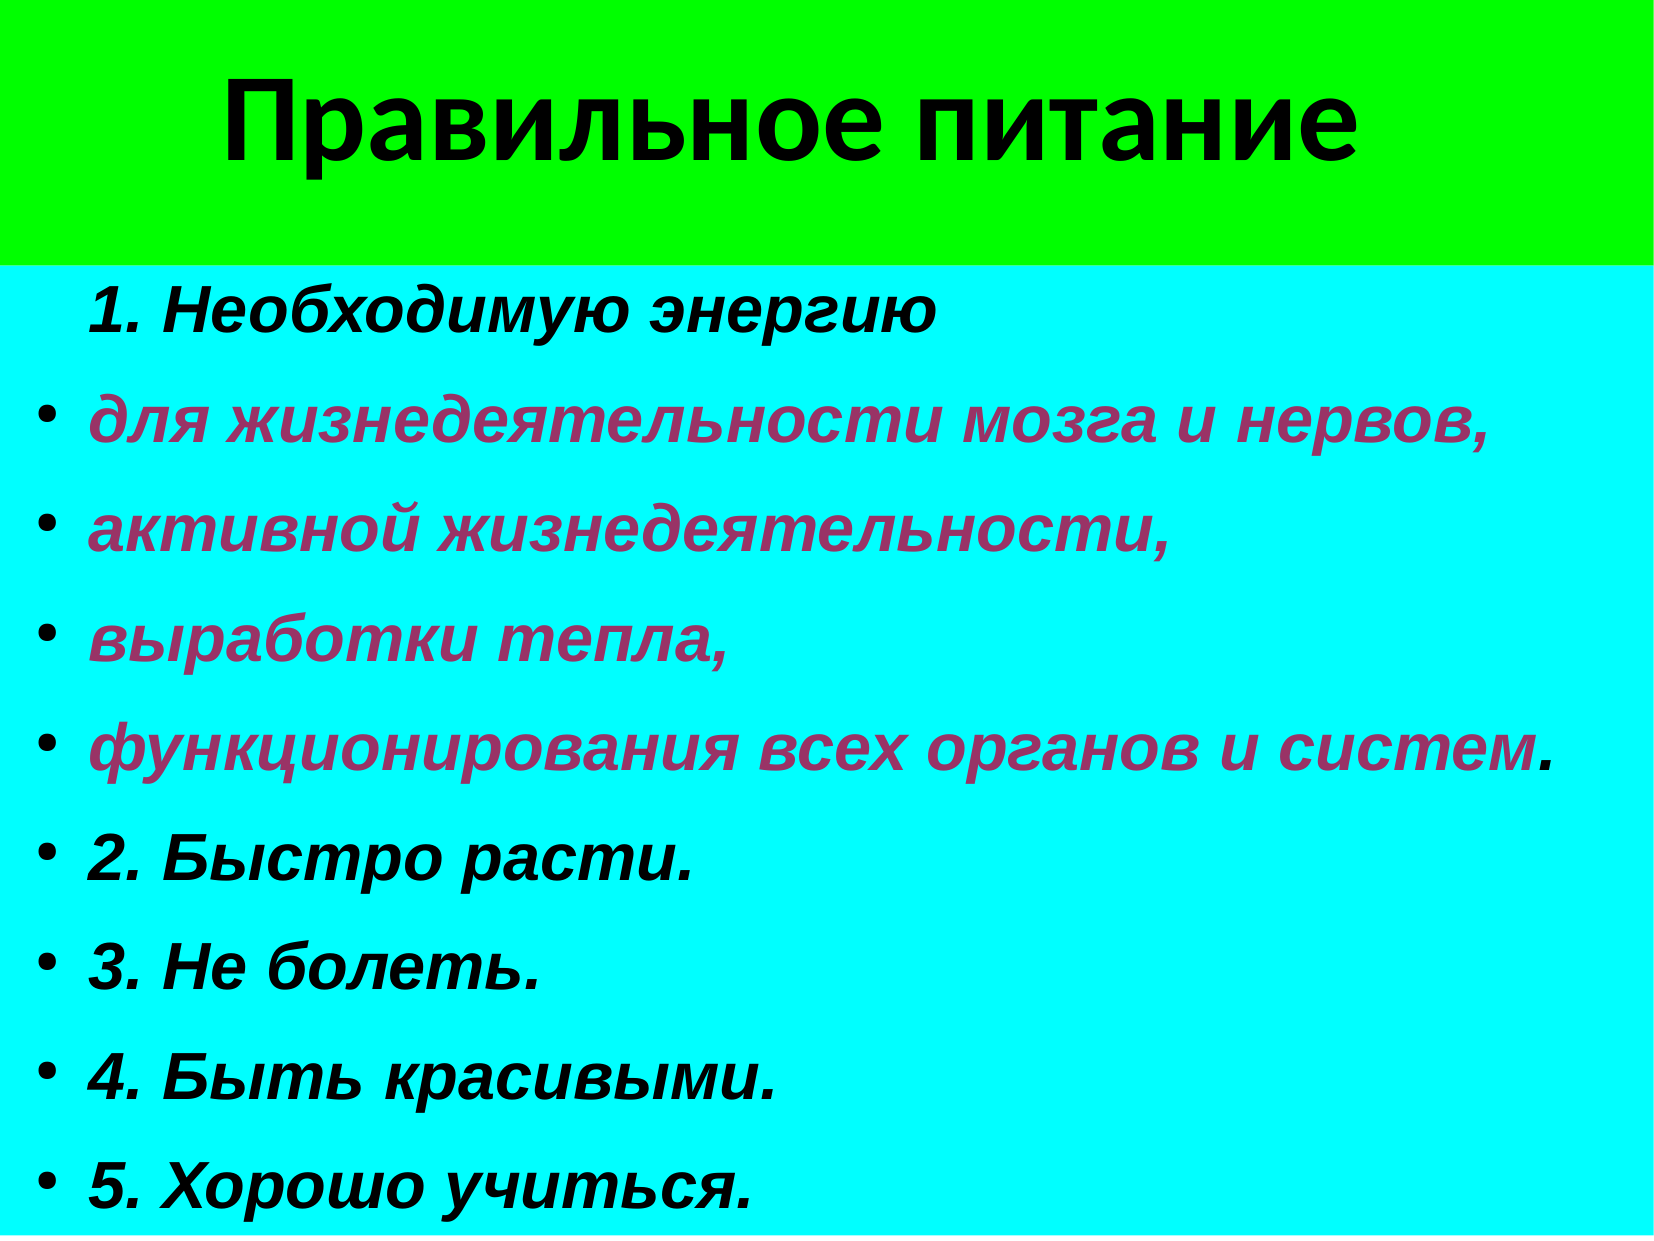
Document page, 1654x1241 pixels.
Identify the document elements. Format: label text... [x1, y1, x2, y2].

list 1. Необходимую энергию для жизнедеятельности мозга и нервов, активной жизнедеятельности, выработки тепла, функционирования всех органов и систем. 2. Быстро расти. 3. Не болеть. 4. Быть красивыми. 5. Хорошо учиться. [0, 265, 1654, 1236]
title Правильное питание [0, 0, 1654, 265]
